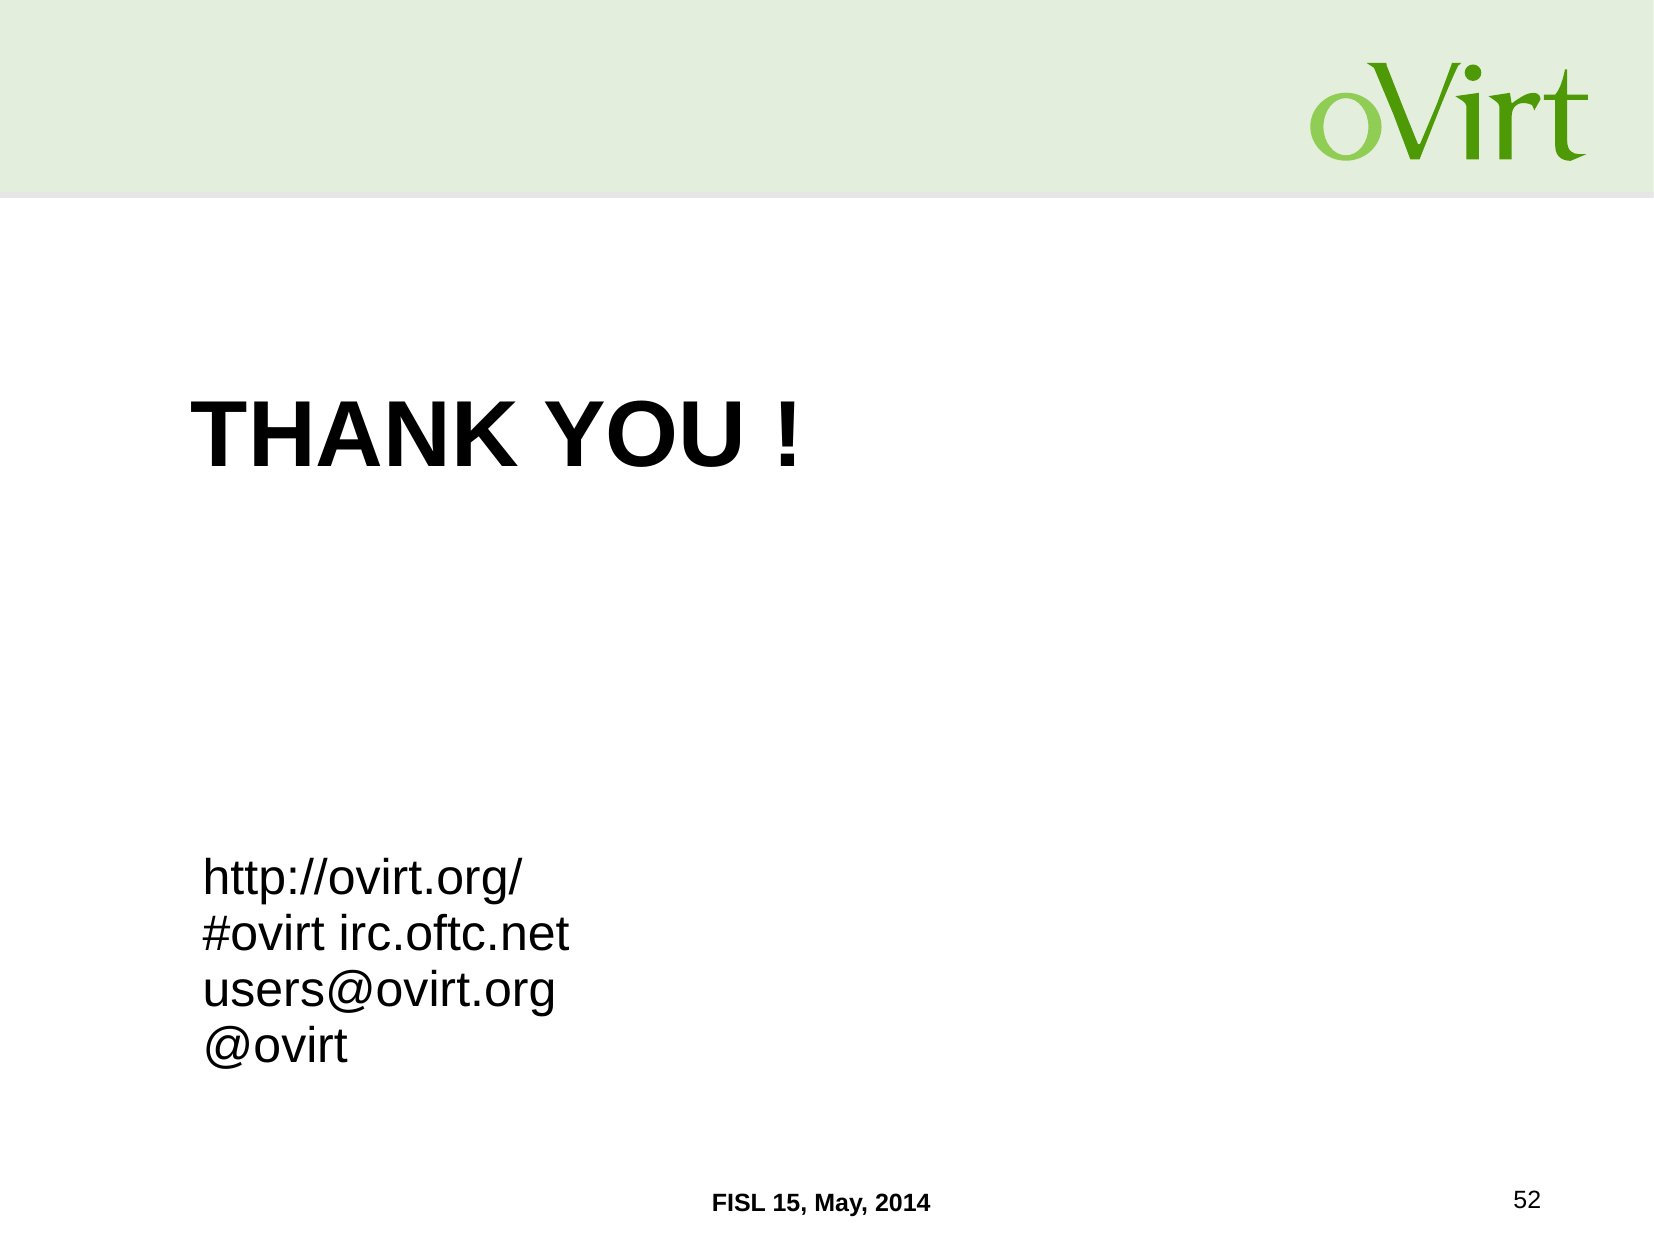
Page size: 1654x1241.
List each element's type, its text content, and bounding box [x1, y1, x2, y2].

text_box http://ovirt.org/ #ovirt irc.oftc.net users@ovirt.org @ovirt [187, 842, 1561, 1081]
text_box THANK YOU ! [175, 374, 1549, 510]
